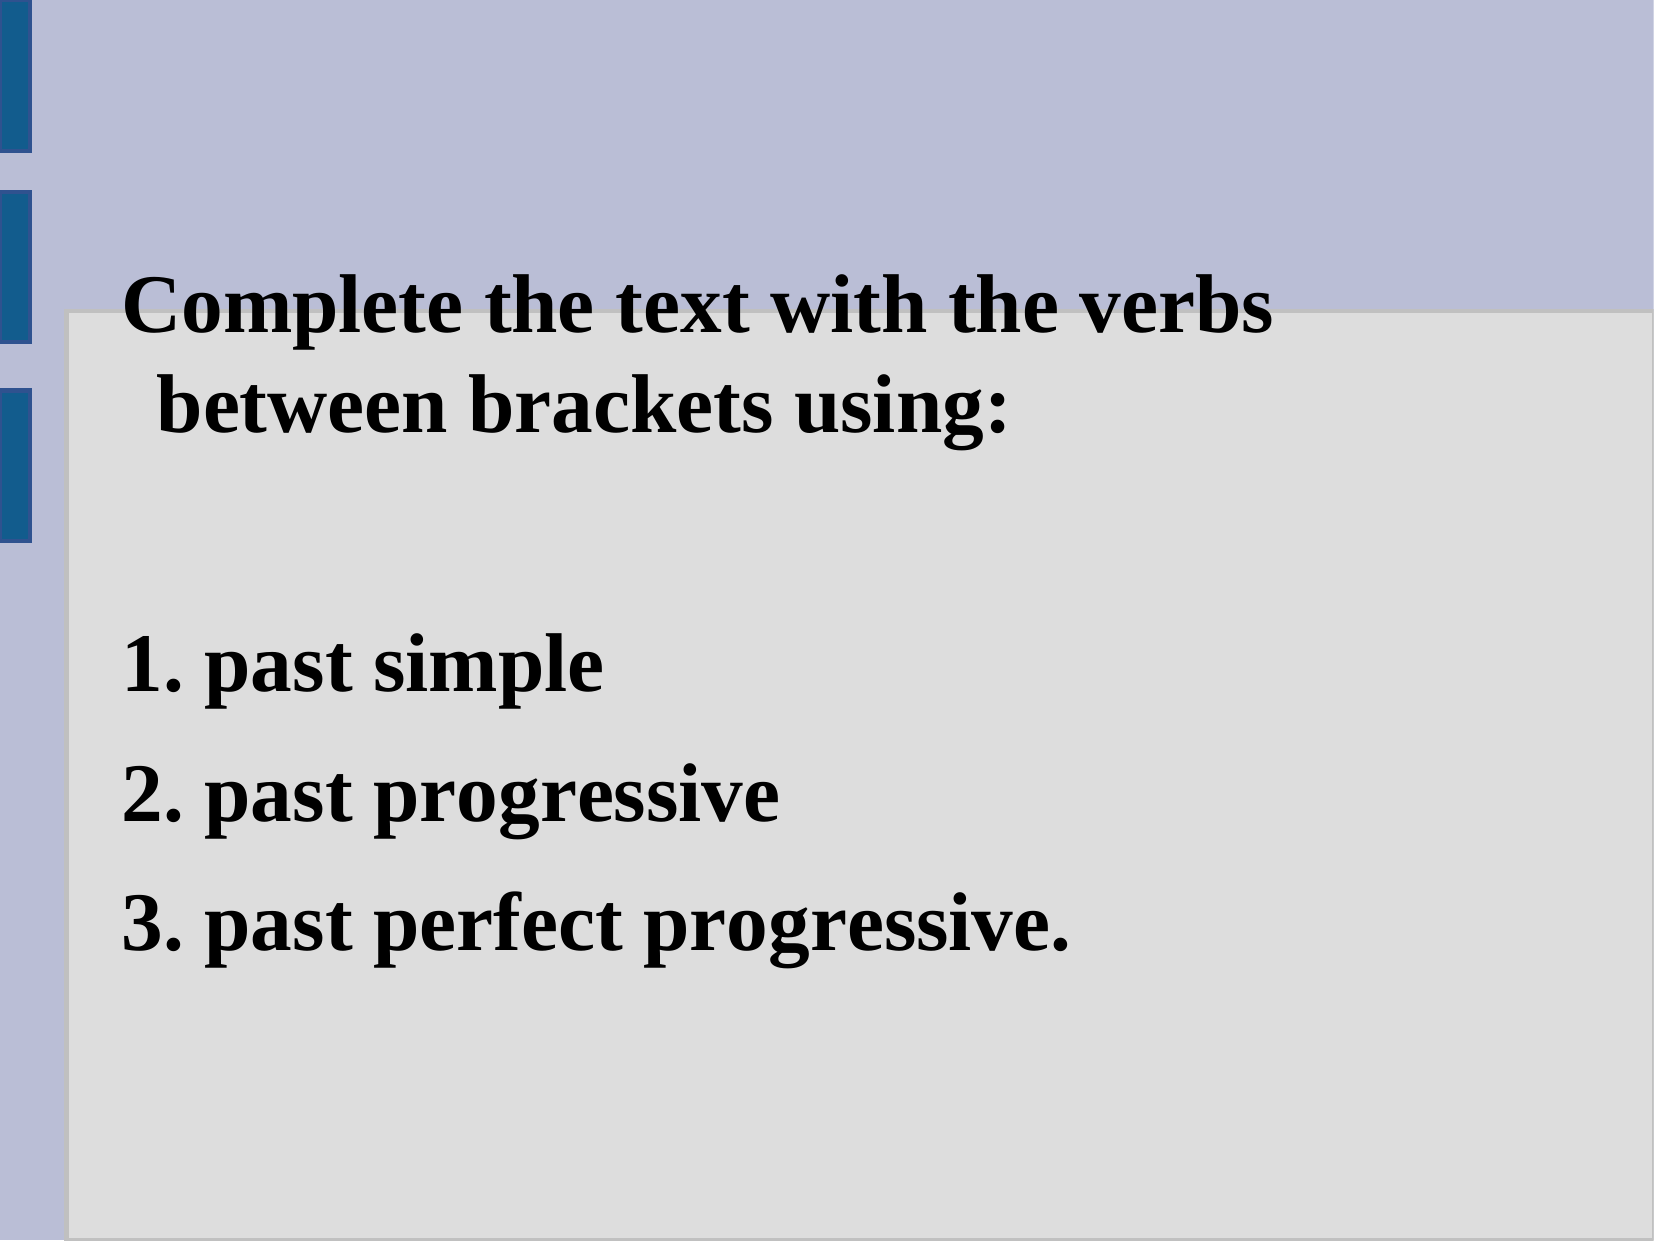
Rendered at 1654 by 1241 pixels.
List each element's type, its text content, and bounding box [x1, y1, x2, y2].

subtitle Complete the text with the verbs between brackets using: 1. past simple 2. past progressive 3. past perfect progressive. [121, 91, 1534, 1126]
